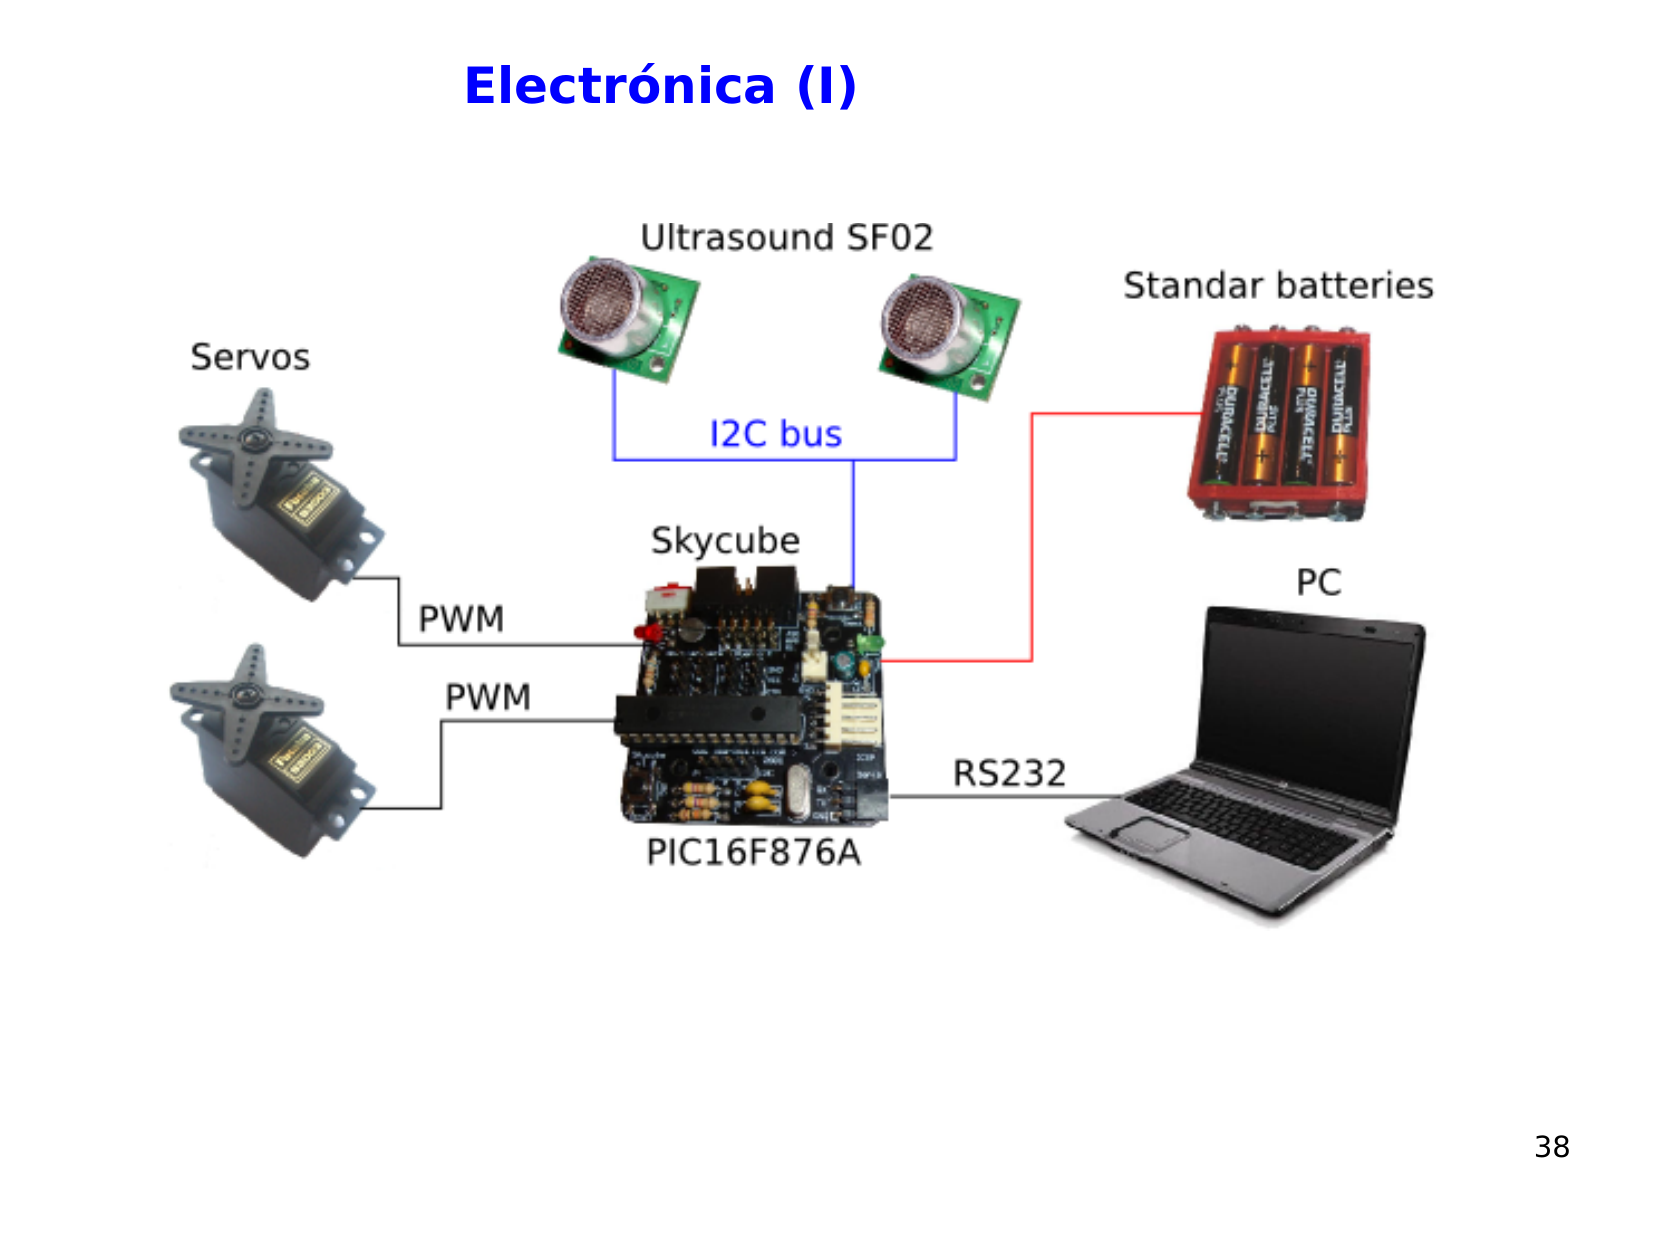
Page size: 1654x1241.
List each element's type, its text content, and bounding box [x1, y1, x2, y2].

text_box Electrónica (I) [448, 49, 1051, 123]
picture [155, 223, 1451, 931]
